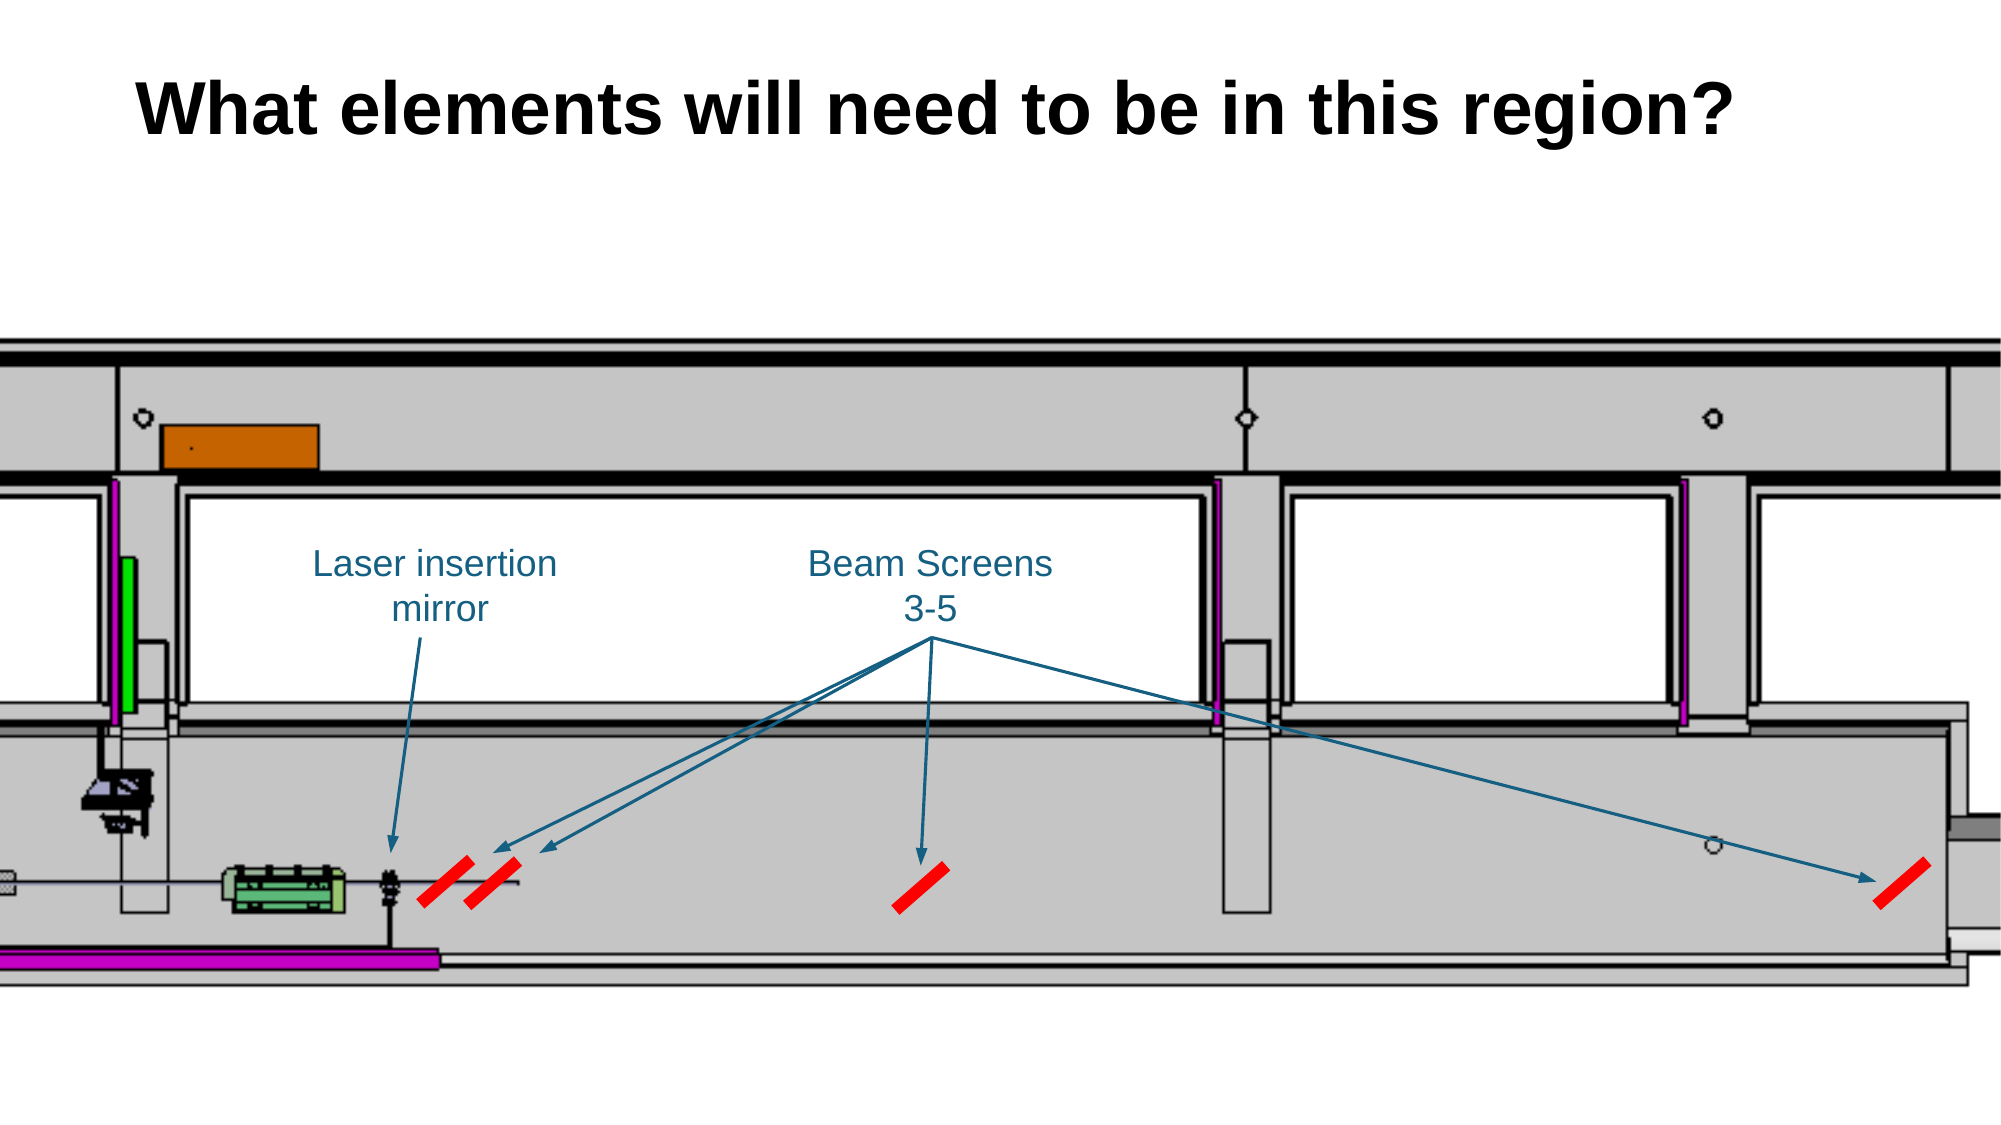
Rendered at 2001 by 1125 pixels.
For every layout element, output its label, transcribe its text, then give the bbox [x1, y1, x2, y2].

text_box Laser insertion mirror [297, 531, 587, 638]
text_box What elements will need to be in this region? [120, 51, 1771, 158]
picture [0, 271, 2000, 1041]
text_box Beam Screens 3-5 [792, 531, 1072, 638]
